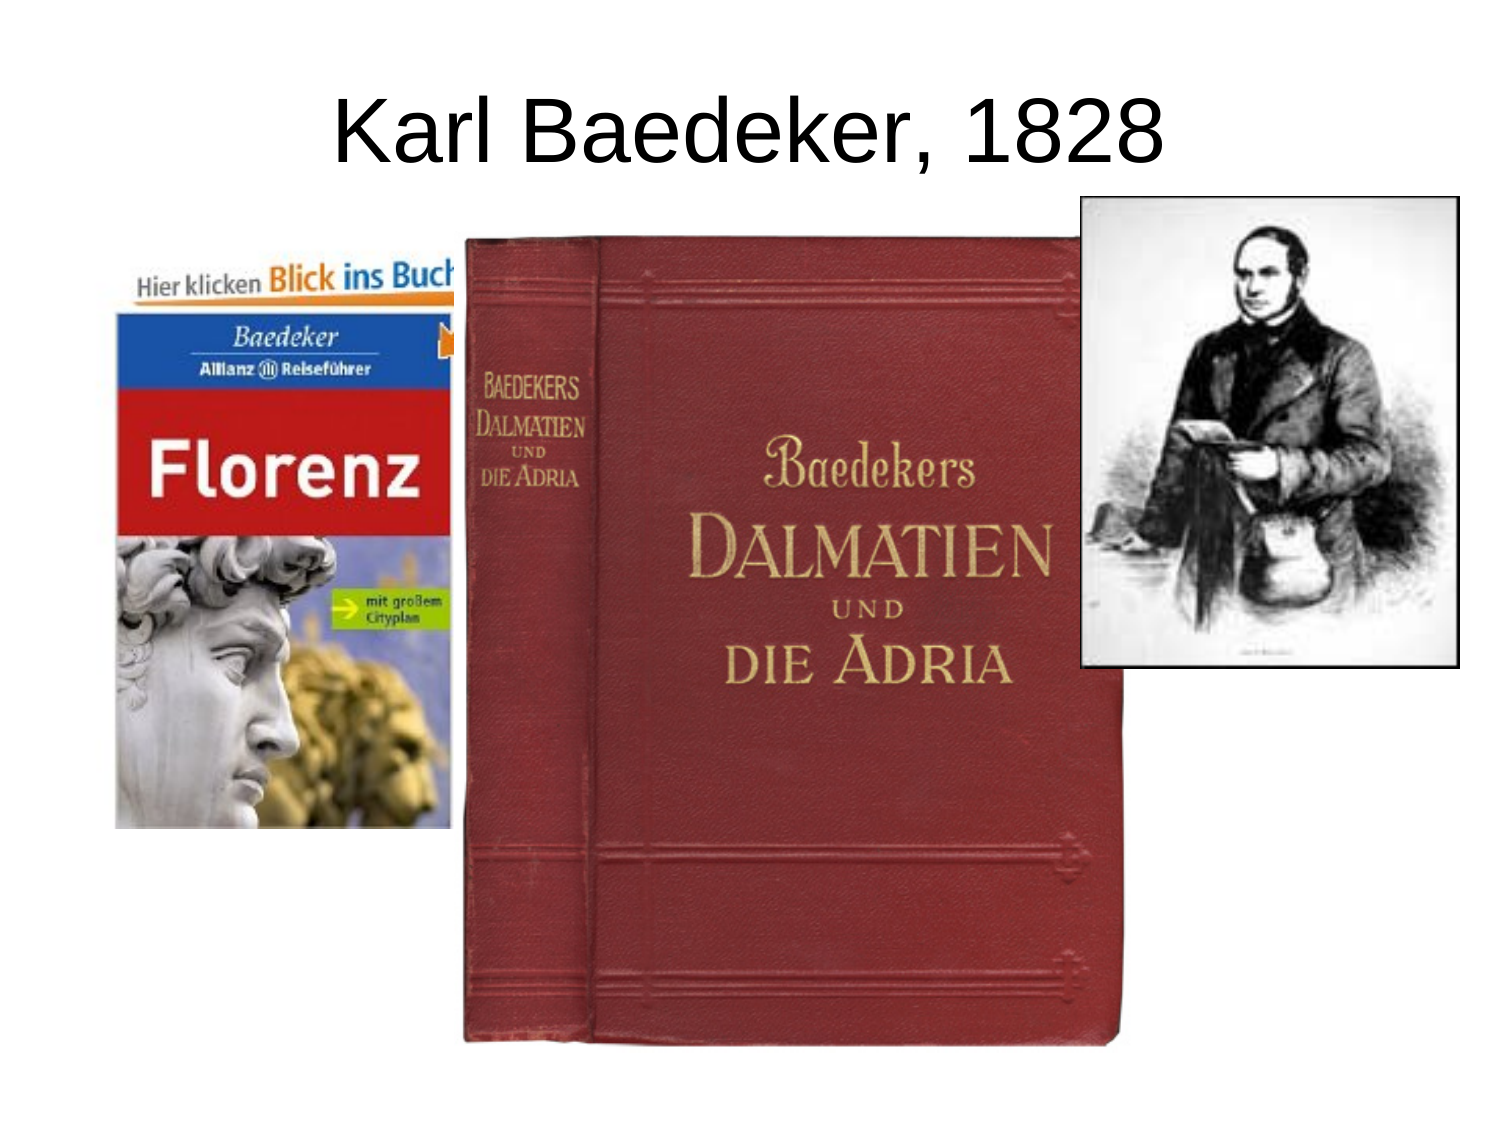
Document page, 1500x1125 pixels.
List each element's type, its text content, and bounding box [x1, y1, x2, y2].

picture [0, 196, 1460, 1053]
title Karl Baedeker, 1828 [75, 21, 1424, 231]
